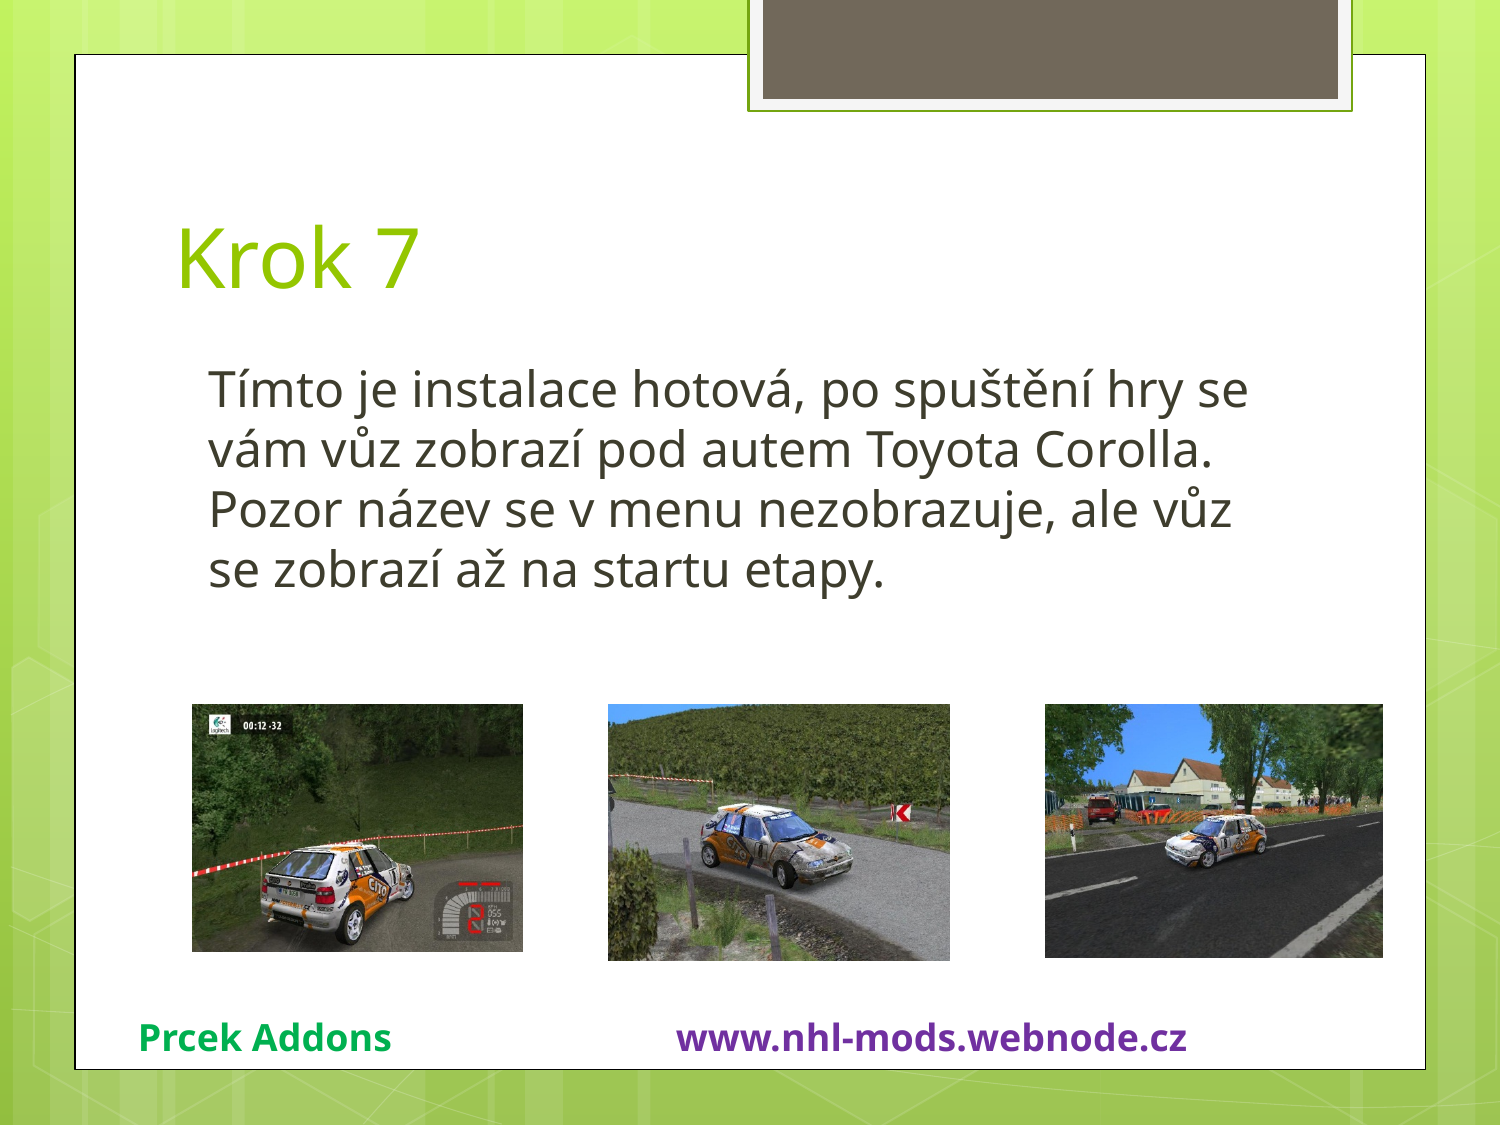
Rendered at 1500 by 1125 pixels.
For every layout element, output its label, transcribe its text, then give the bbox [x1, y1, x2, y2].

title Krok 7 [159, 125, 1312, 313]
picture [192, 704, 523, 952]
picture [1045, 704, 1383, 958]
text_box Prcek Addons www.nhl-mods.webnode.cz [123, 1006, 1389, 1068]
list Tímto je instalace hotová, po spuštění hry se vám vůz zobrazí pod autem Toyota Corolla. Pozor název se v menu nezobrazuje, ale vůz se zobrazí až na startu etapy. [171, 349, 1283, 926]
picture [608, 704, 950, 961]
